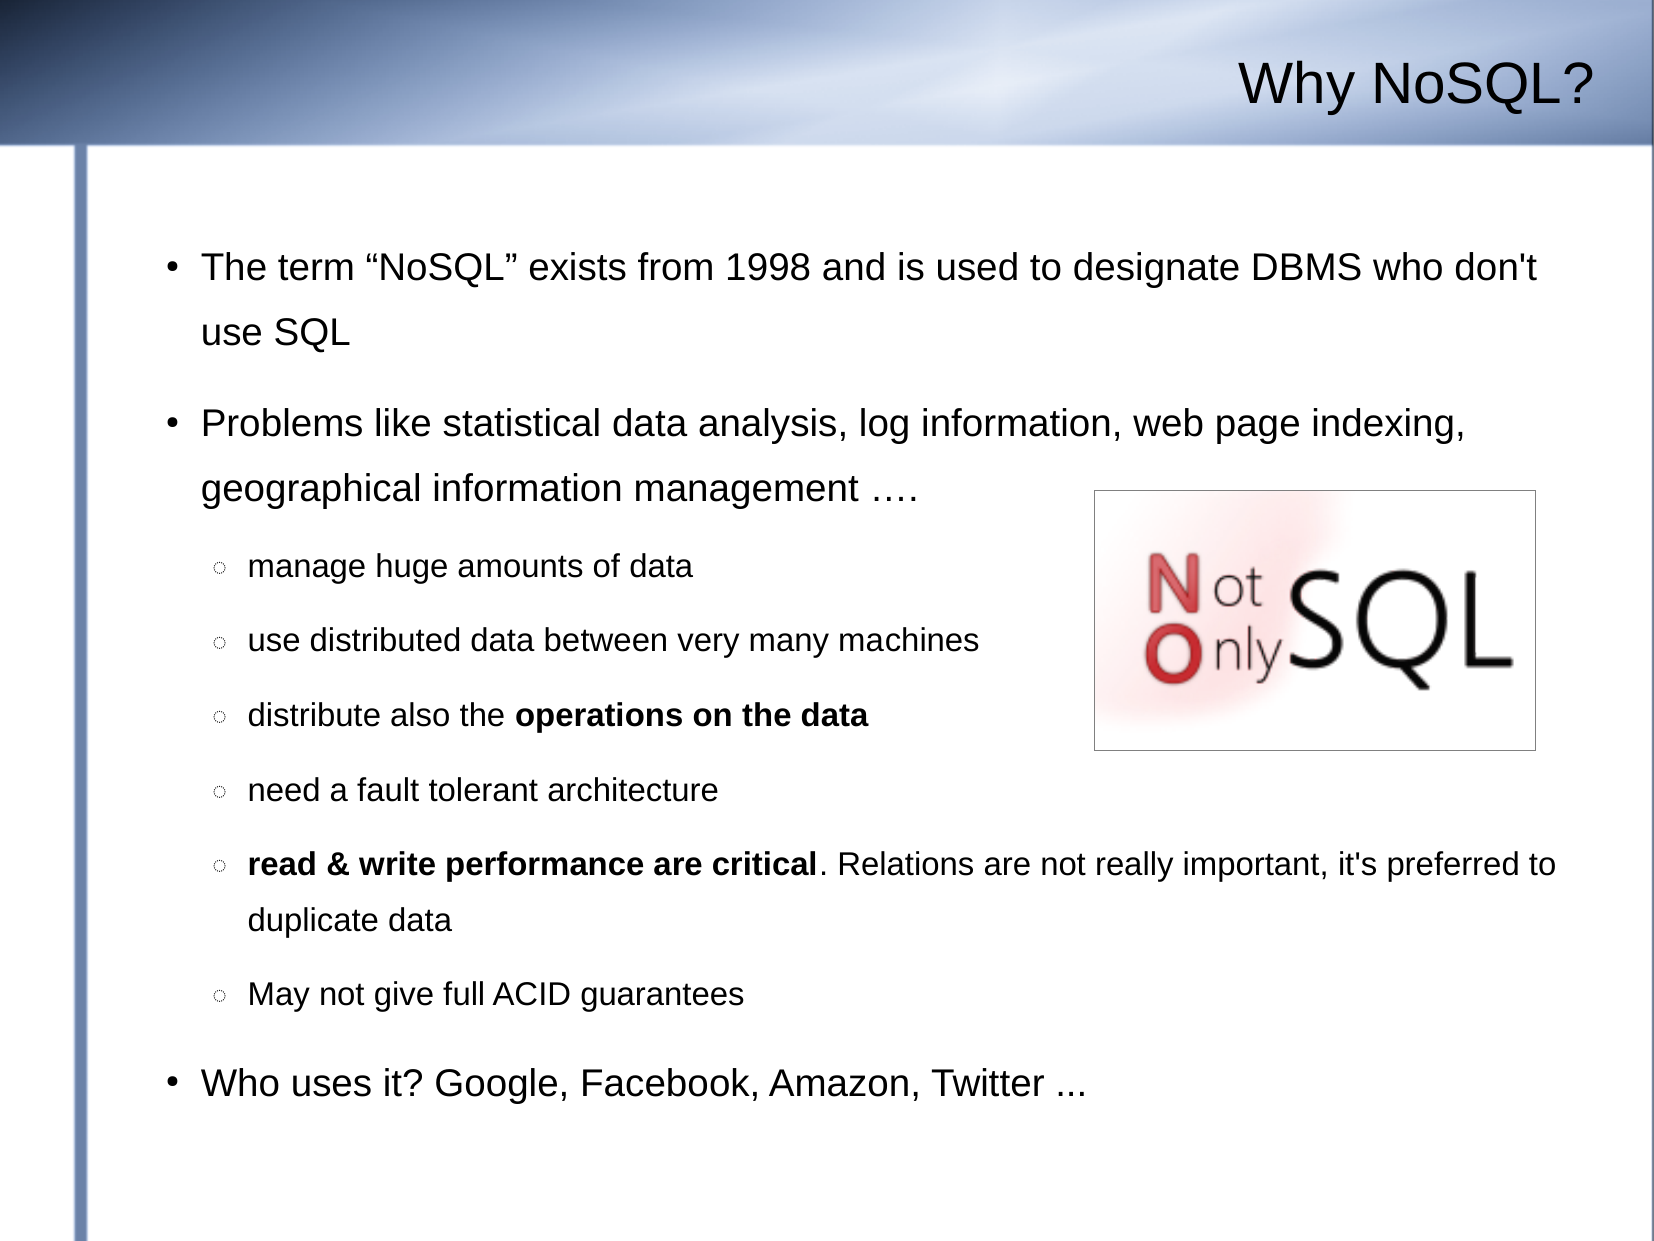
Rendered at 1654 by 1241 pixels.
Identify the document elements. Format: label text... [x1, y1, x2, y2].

picture [0, 0, 1654, 1241]
title Why NoSQL? [154, 49, 1596, 118]
list The term “NoSQL” exists from 1998 and is used to designate DBMS who don't use SQL Problems like statistical data analysis, log information, web page indexing, geographical information management …. manage huge amounts of data use distributed data between very many machines distribute also the operations on the data need a fault tolerant architecture read & write performance are critical. Relations are not really important, it's preferred to duplicate data May not give full ACID guarantees Who uses it? Google, Facebook, Amazon, Twitter ... [154, 224, 1596, 1111]
